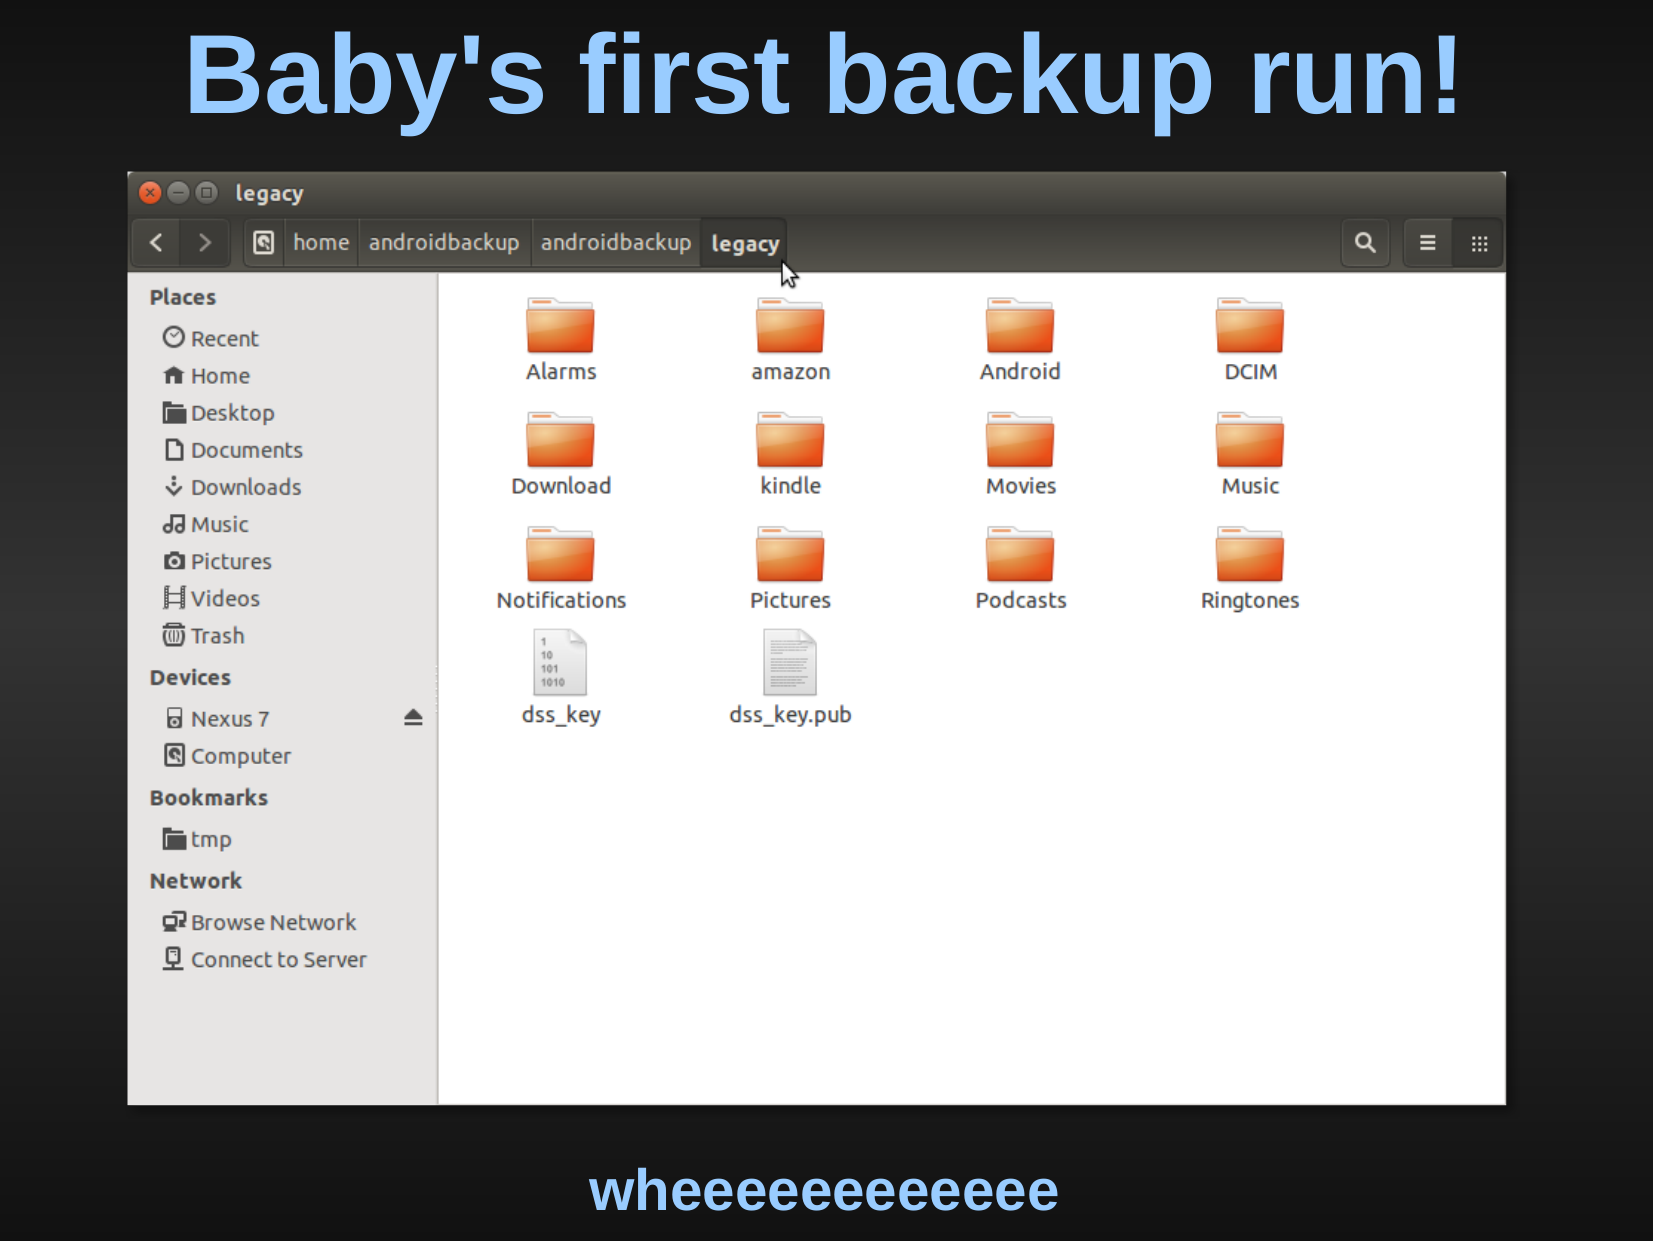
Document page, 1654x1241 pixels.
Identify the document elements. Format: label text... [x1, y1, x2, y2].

title wheeeeeeeeeeee [0, 1140, 1651, 1241]
title Baby's first backup run! [0, 0, 1651, 151]
picture [120, 164, 1520, 1119]
